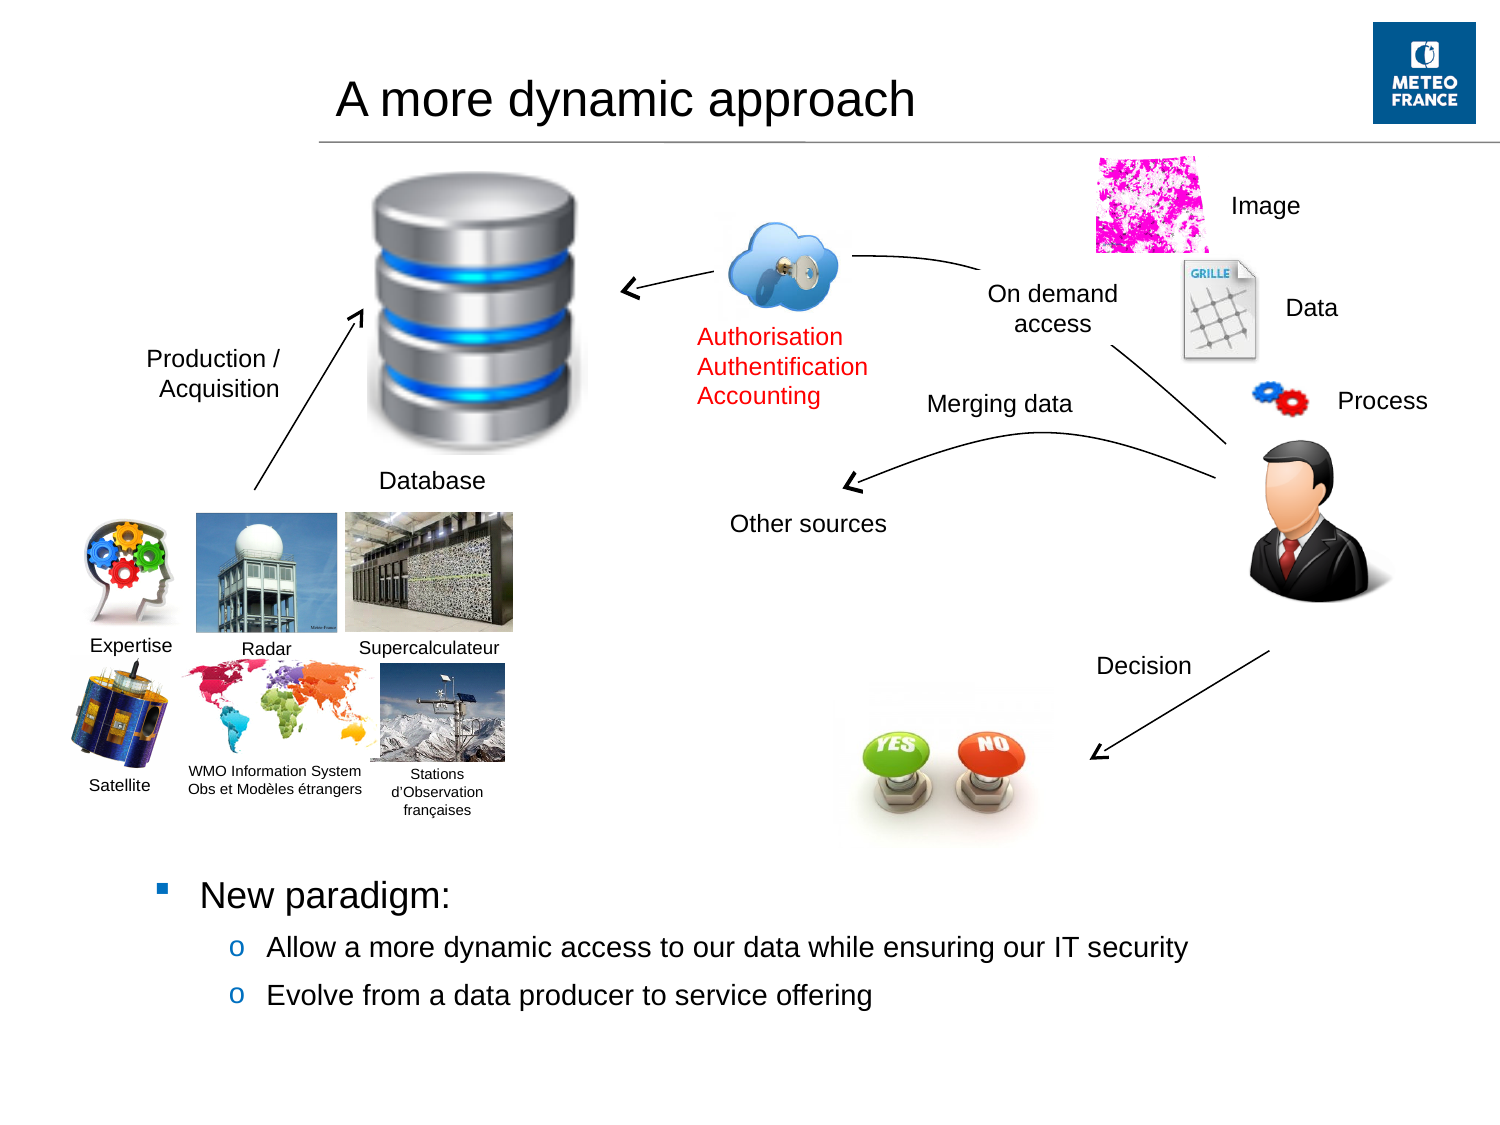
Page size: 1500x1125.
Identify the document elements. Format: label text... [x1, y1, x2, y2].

text_box Merging data [912, 380, 1102, 426]
picture [833, 682, 1054, 848]
picture [714, 212, 852, 312]
text_box Data [1270, 283, 1430, 329]
text_box Authorisation Authentification Accounting [682, 312, 884, 418]
picture [1239, 439, 1404, 603]
text_box New paradigm: Allow a more dynamic access to our data while ensuring our IT security Evolve from a data producer to service offering [78, 870, 1300, 1040]
text_box Decision [998, 642, 1208, 687]
picture [1251, 381, 1311, 419]
text_box Database [364, 457, 502, 502]
text_box Image [1216, 182, 1323, 227]
picture [1373, 22, 1476, 124]
text_box Process [1322, 377, 1482, 423]
text_box On demand access [959, 270, 1147, 345]
picture [1096, 156, 1260, 364]
text_box Other sources [715, 500, 903, 546]
picture [68, 510, 515, 821]
picture [367, 171, 588, 455]
title A more dynamic approach [320, 64, 1468, 139]
text_box Production / Acquisition [98, 334, 296, 410]
